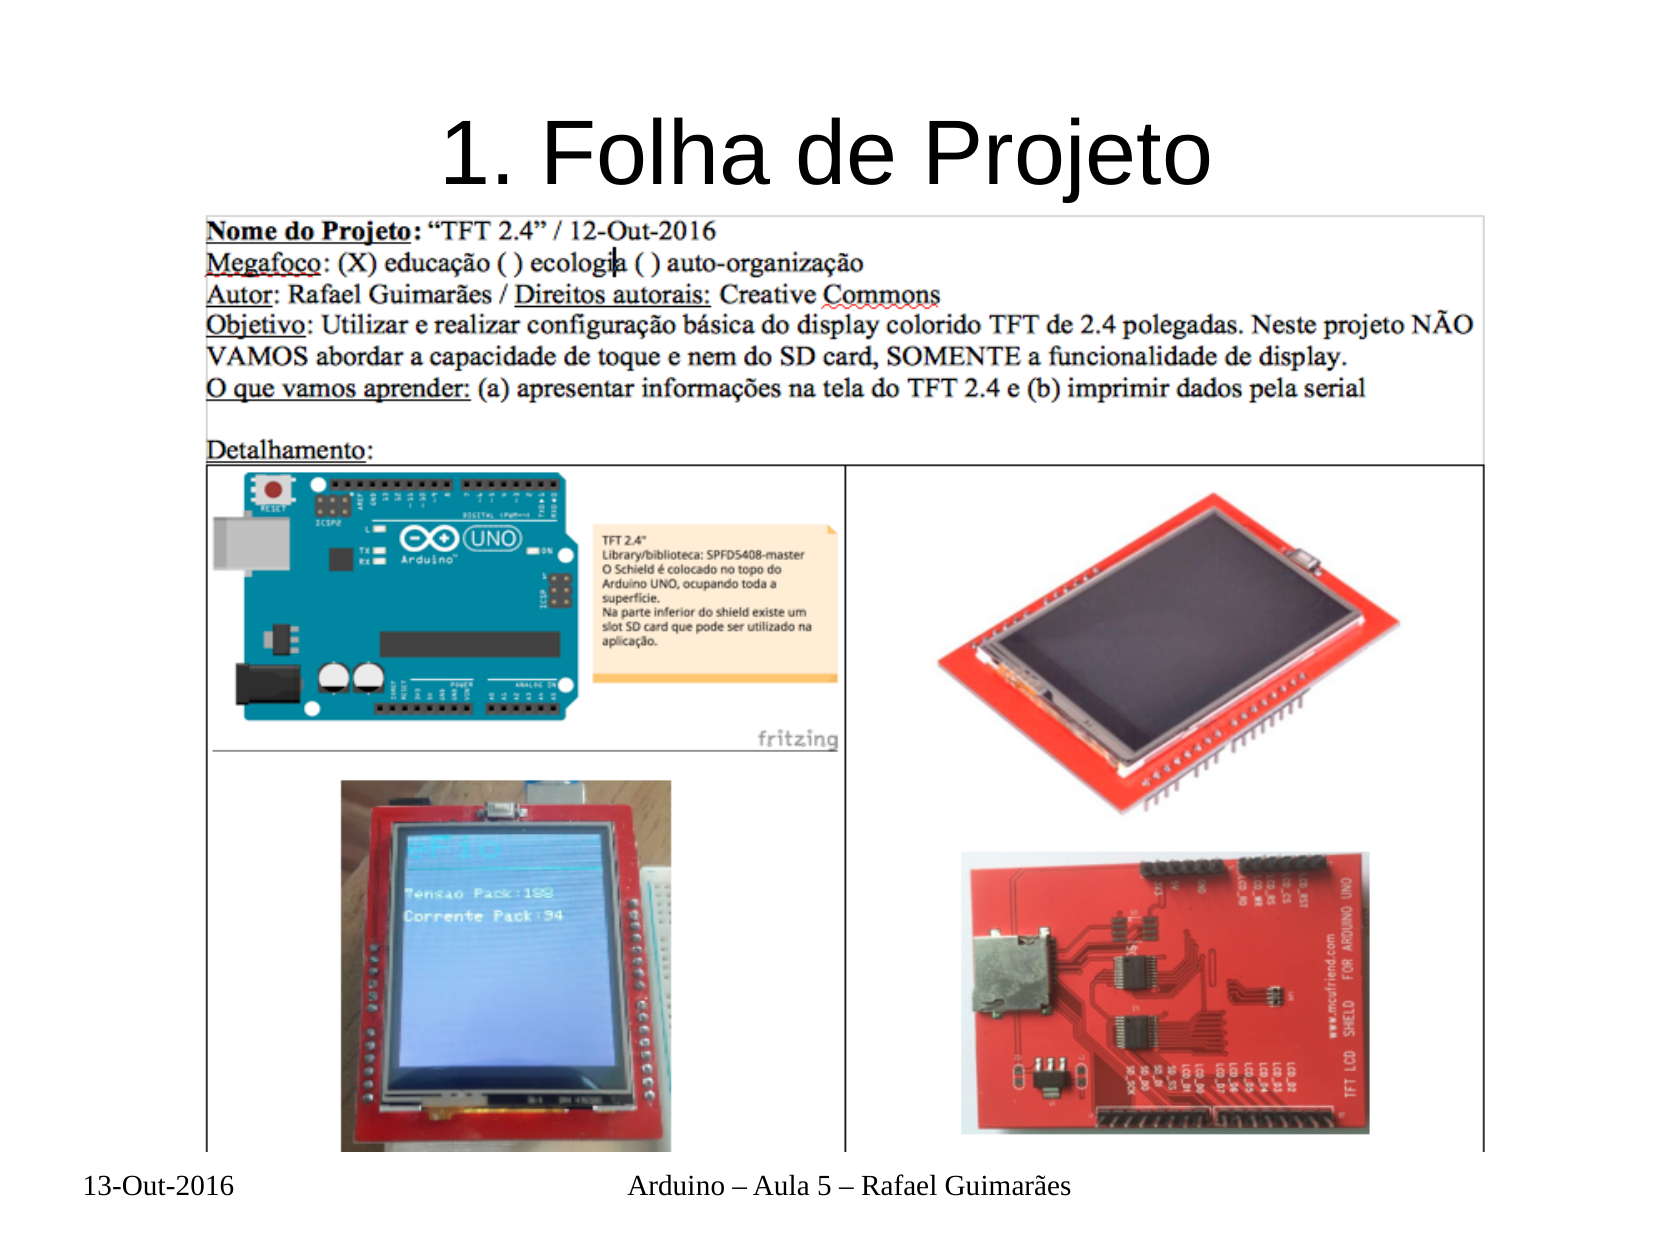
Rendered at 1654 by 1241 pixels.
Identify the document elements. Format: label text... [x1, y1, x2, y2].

picture [198, 206, 1495, 1152]
title 1. Folha de Projeto [82, 49, 1571, 257]
